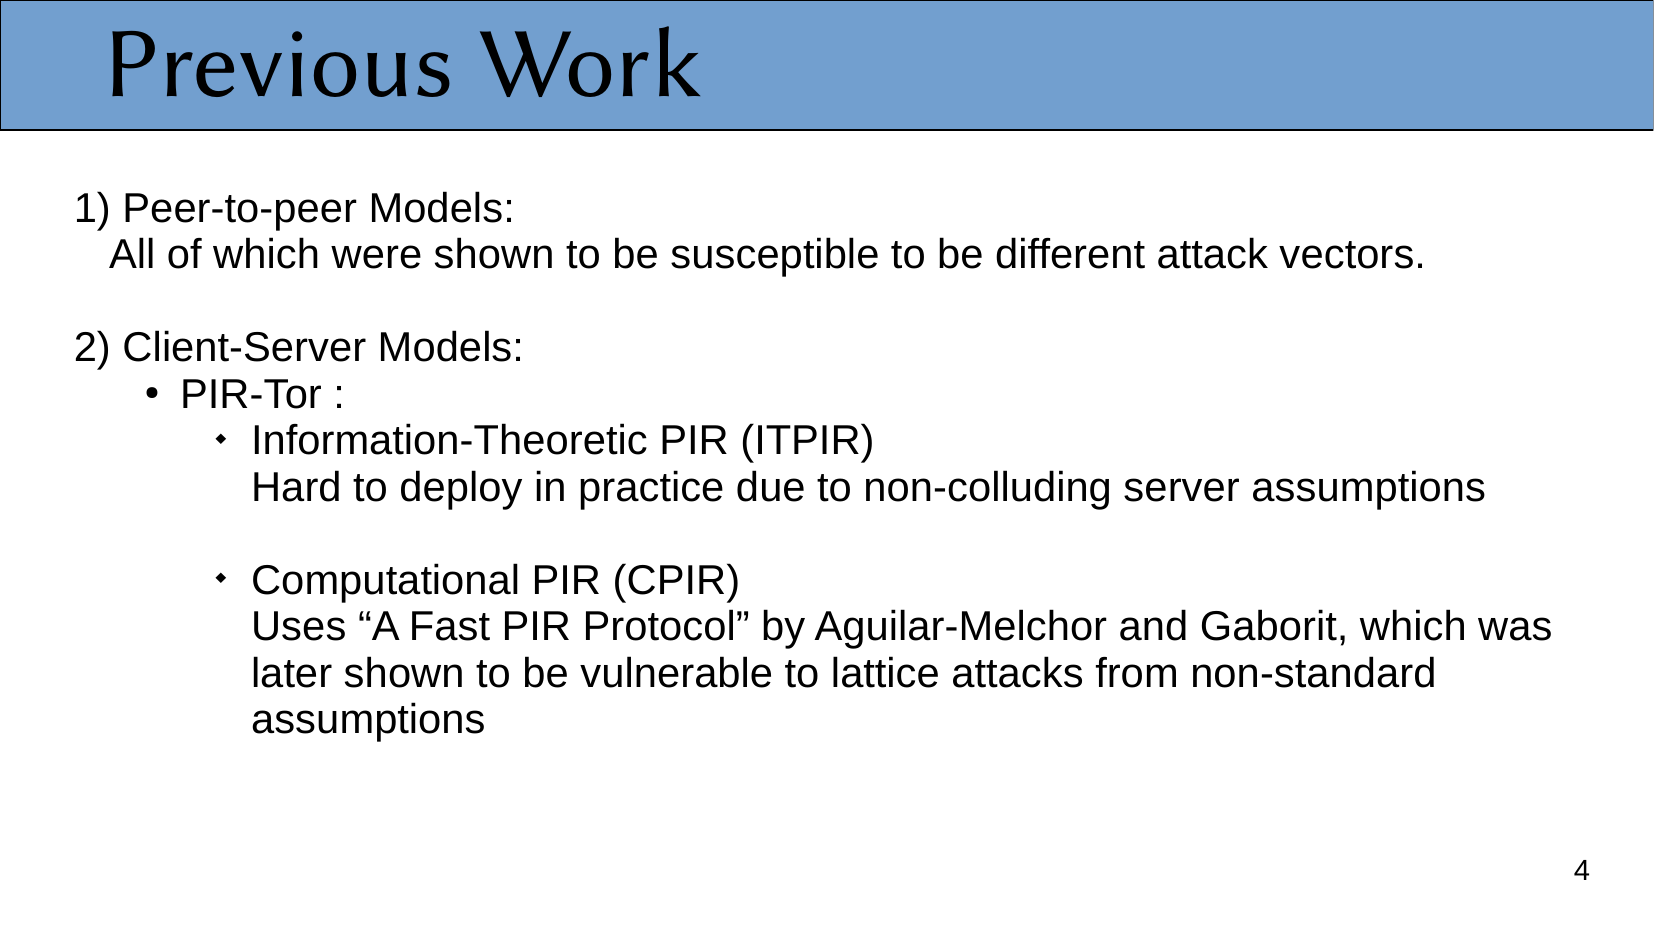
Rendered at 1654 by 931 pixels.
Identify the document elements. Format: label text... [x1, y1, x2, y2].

text_box Previous Work [88, 0, 1317, 131]
text_box [0, 0, 88, 130]
text_box [1317, 0, 1654, 130]
text_box Peer-to-peer Models: All of which were shown to be susceptible to be different attack vectors. Client-Server Models: PIR-Tor : Information-Theoretic PIR (ITPIR) Hard to deploy in practice due to non-colluding server assumptions Computational PIR (CPIR) Uses “A Fast PIR Protocol” by Aguilar-Melchor and Gaborit, which was later shown to be vulnerable to lattice attacks from non-standard assumptions [59, 177, 1595, 792]
text_box 4 [1559, 846, 1607, 895]
